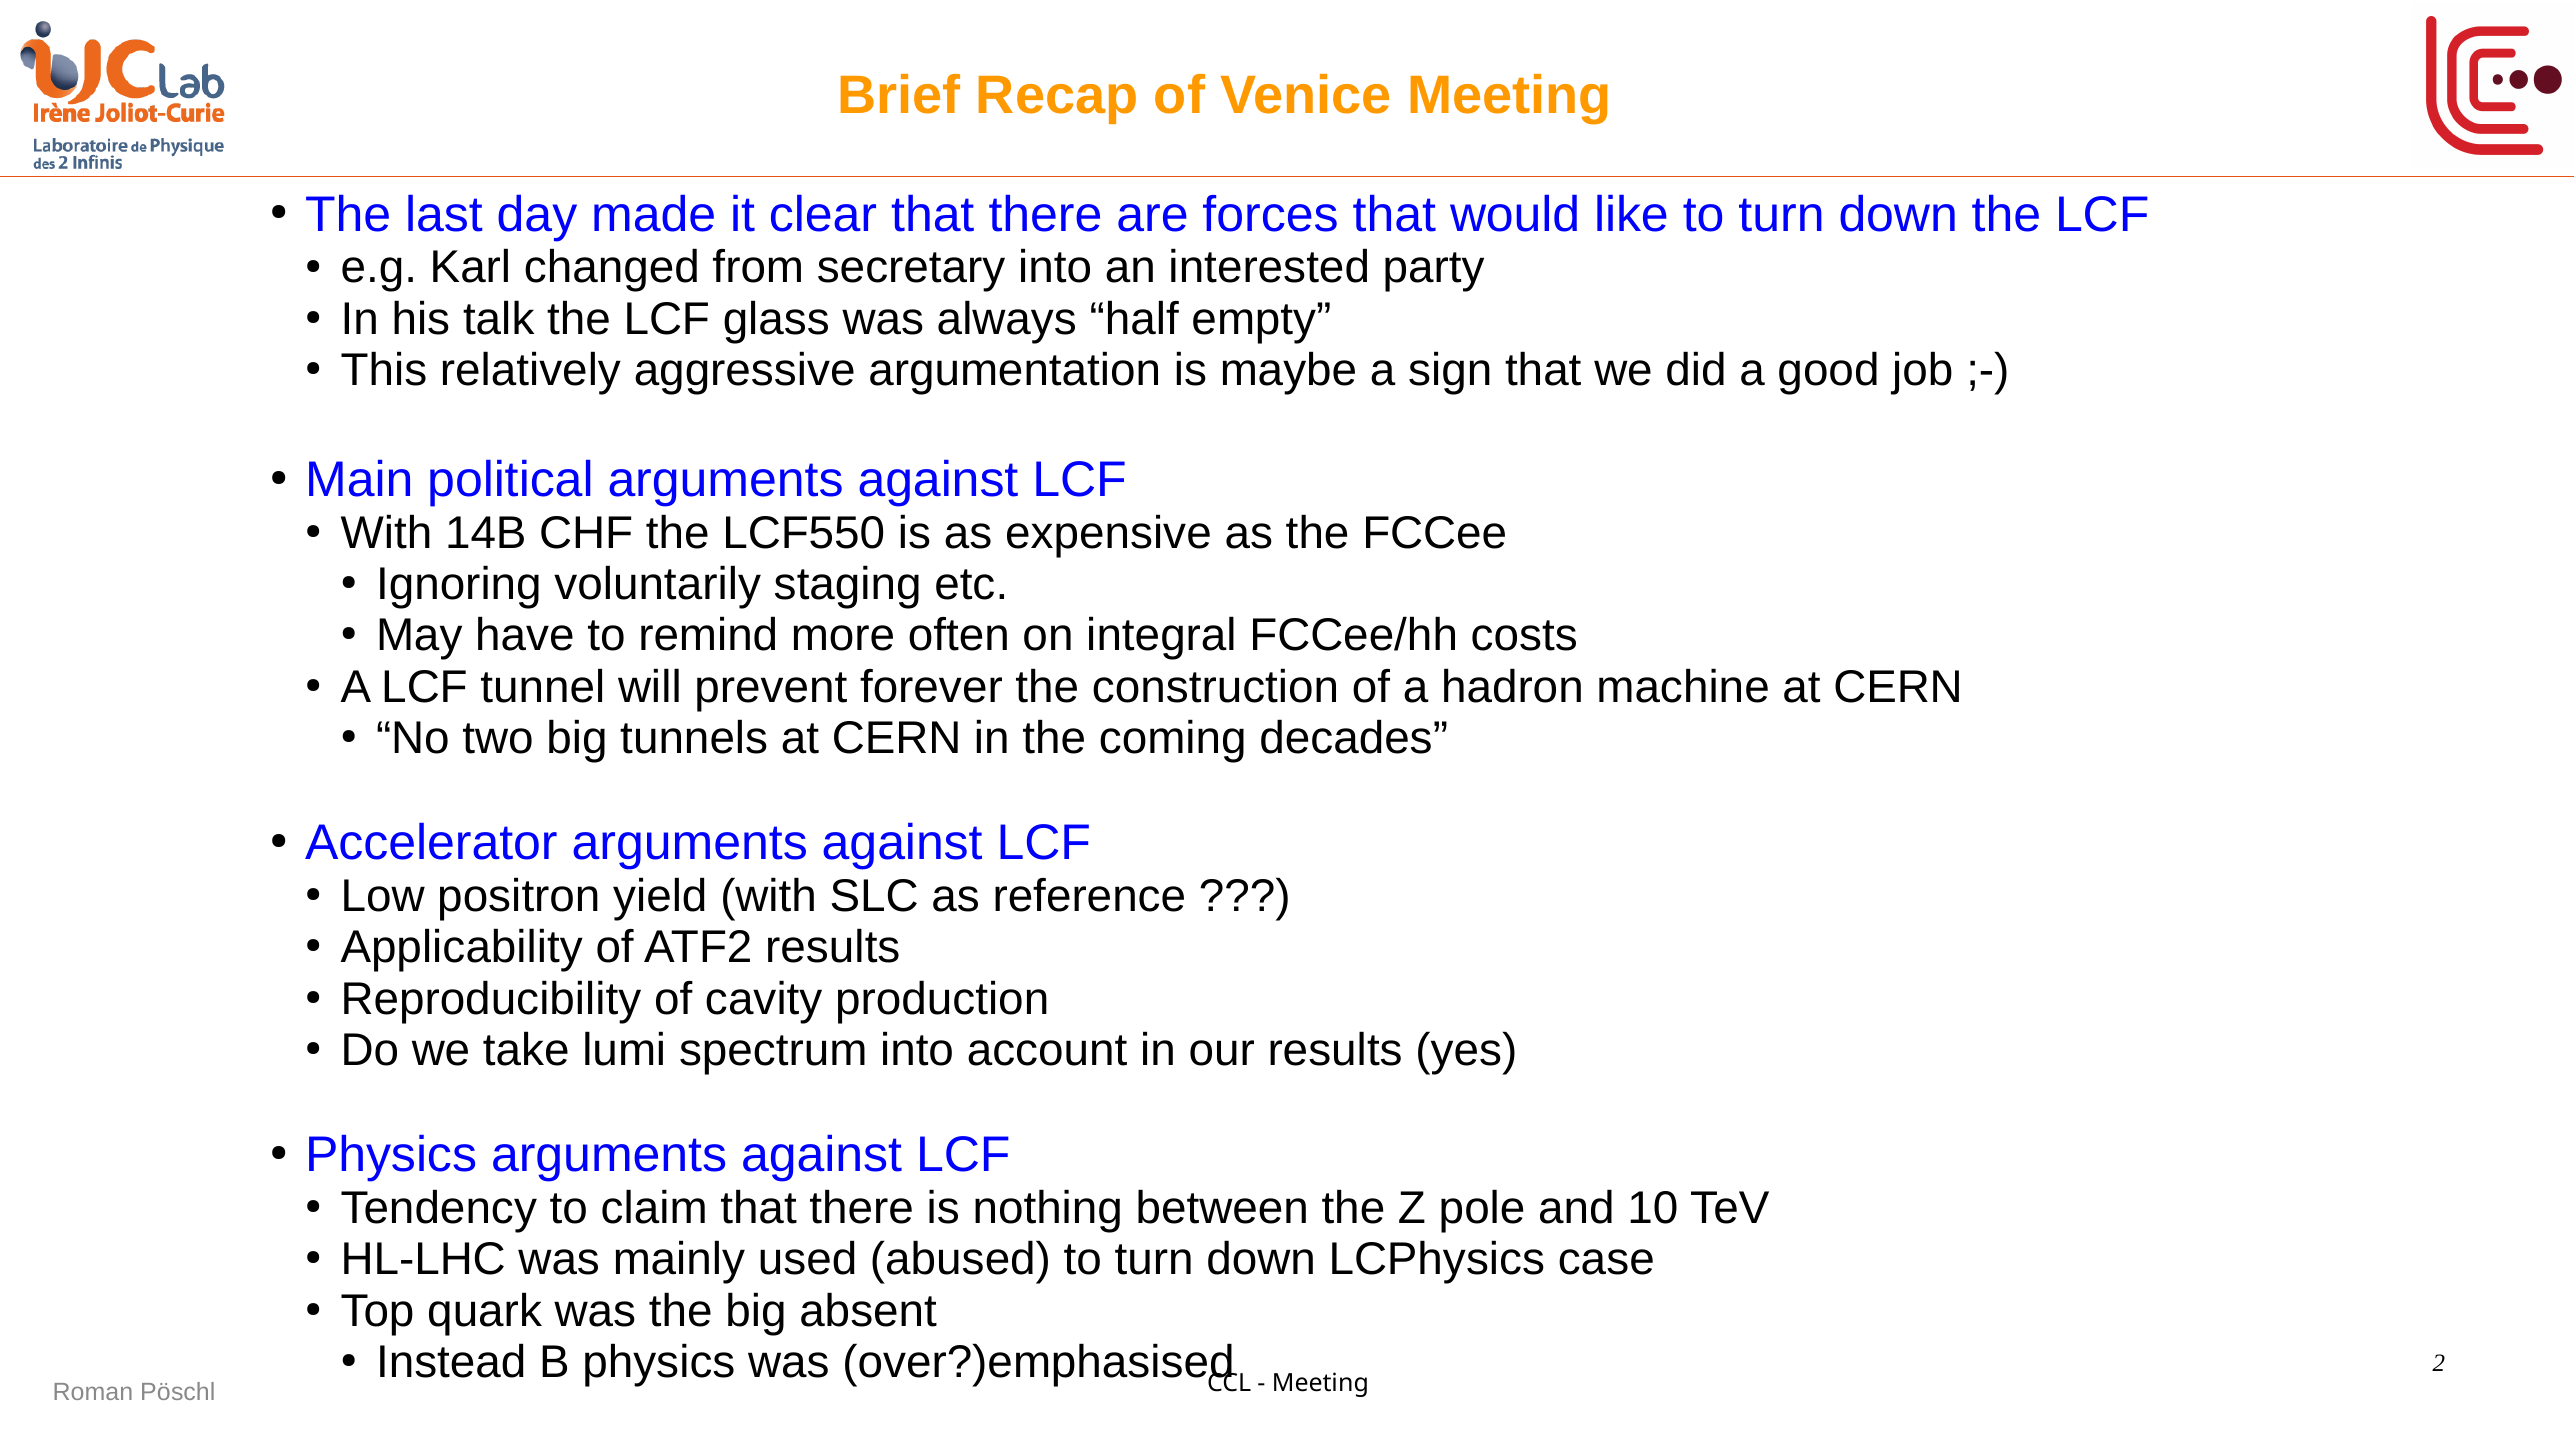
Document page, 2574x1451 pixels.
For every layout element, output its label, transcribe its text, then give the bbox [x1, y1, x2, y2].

title Brief Recap of Venice Meeting [67, 29, 2384, 159]
picture [2412, 3, 2574, 168]
picture [4, 5, 240, 184]
text_box The last day made it clear that there are forces that would like to turn down the LCF e.g. Karl changed from secretary into an interested party In his talk the LCF glass was always “half empty” This relatively aggressive argumentation is maybe a sign that we did a good job ;-) Main political arguments against LCF With 14B CHF the LCF550 is as expensive as the FCCee Ignoring voluntarily staging etc. May have to remind more often on integral FCCee/hh costs A LCF tunnel will prevent forever the construction of a hadron machine at CERN “No two big tunnels at CERN in the coming decades” Accelerator arguments against LCF Low positron yield (with SLC as reference ???) Applicability of ATF2 results Reproducibility of cavity production Do we take lumi spectrum into account in our results (yes) Physics arguments against LCF Tendency to claim that there is nothing between the Z pole and 10 TeV HL-LHC was mainly used (abused) to turn down LCPhysics case Top quark was the big absent Instead B physics was (over?)emphasised [255, 178, 2166, 1446]
